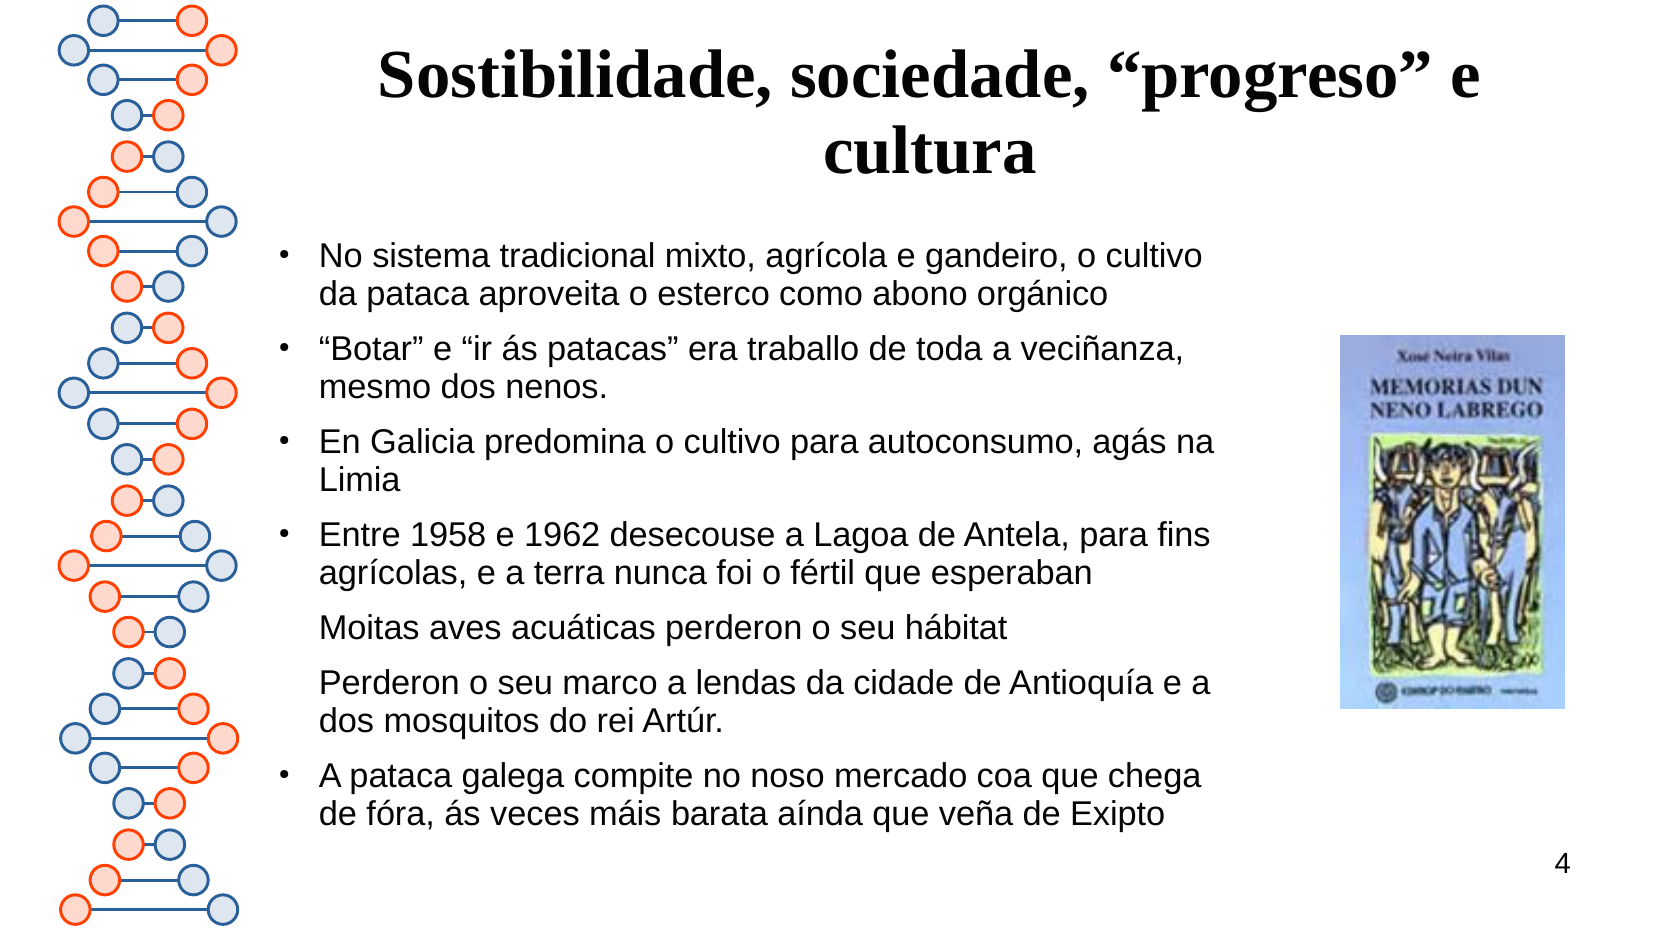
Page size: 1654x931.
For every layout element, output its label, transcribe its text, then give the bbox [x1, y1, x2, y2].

list No sistema tradicional mixto, agrícola e gandeiro, o cultivo da pataca aproveita o esterco como abono orgánico “Botar” e “ir ás patacas” era traballo de toda a veciñanza, mesmo dos nenos. En Galicia predomina o cultivo para autoconsumo, agás na Limia Entre 1958 e 1962 desecouse a Lagoa de Antela, para fins agrícolas, e a terra nunca foi o fértil que esperaban Moitas aves acuáticas perderon o seu hábitat Perderon o seu marco a lendas da cidade de Antioquía e a dos mosquitos do rei Artúr. A pataca galega compite no noso mercado coa que chega de fóra, ás veces máis barata aínda que veña de Exipto [265, 236, 1241, 839]
picture [1340, 335, 1565, 709]
title Sostibilidade, sociedade, “progreso” e cultura [265, 35, 1595, 189]
